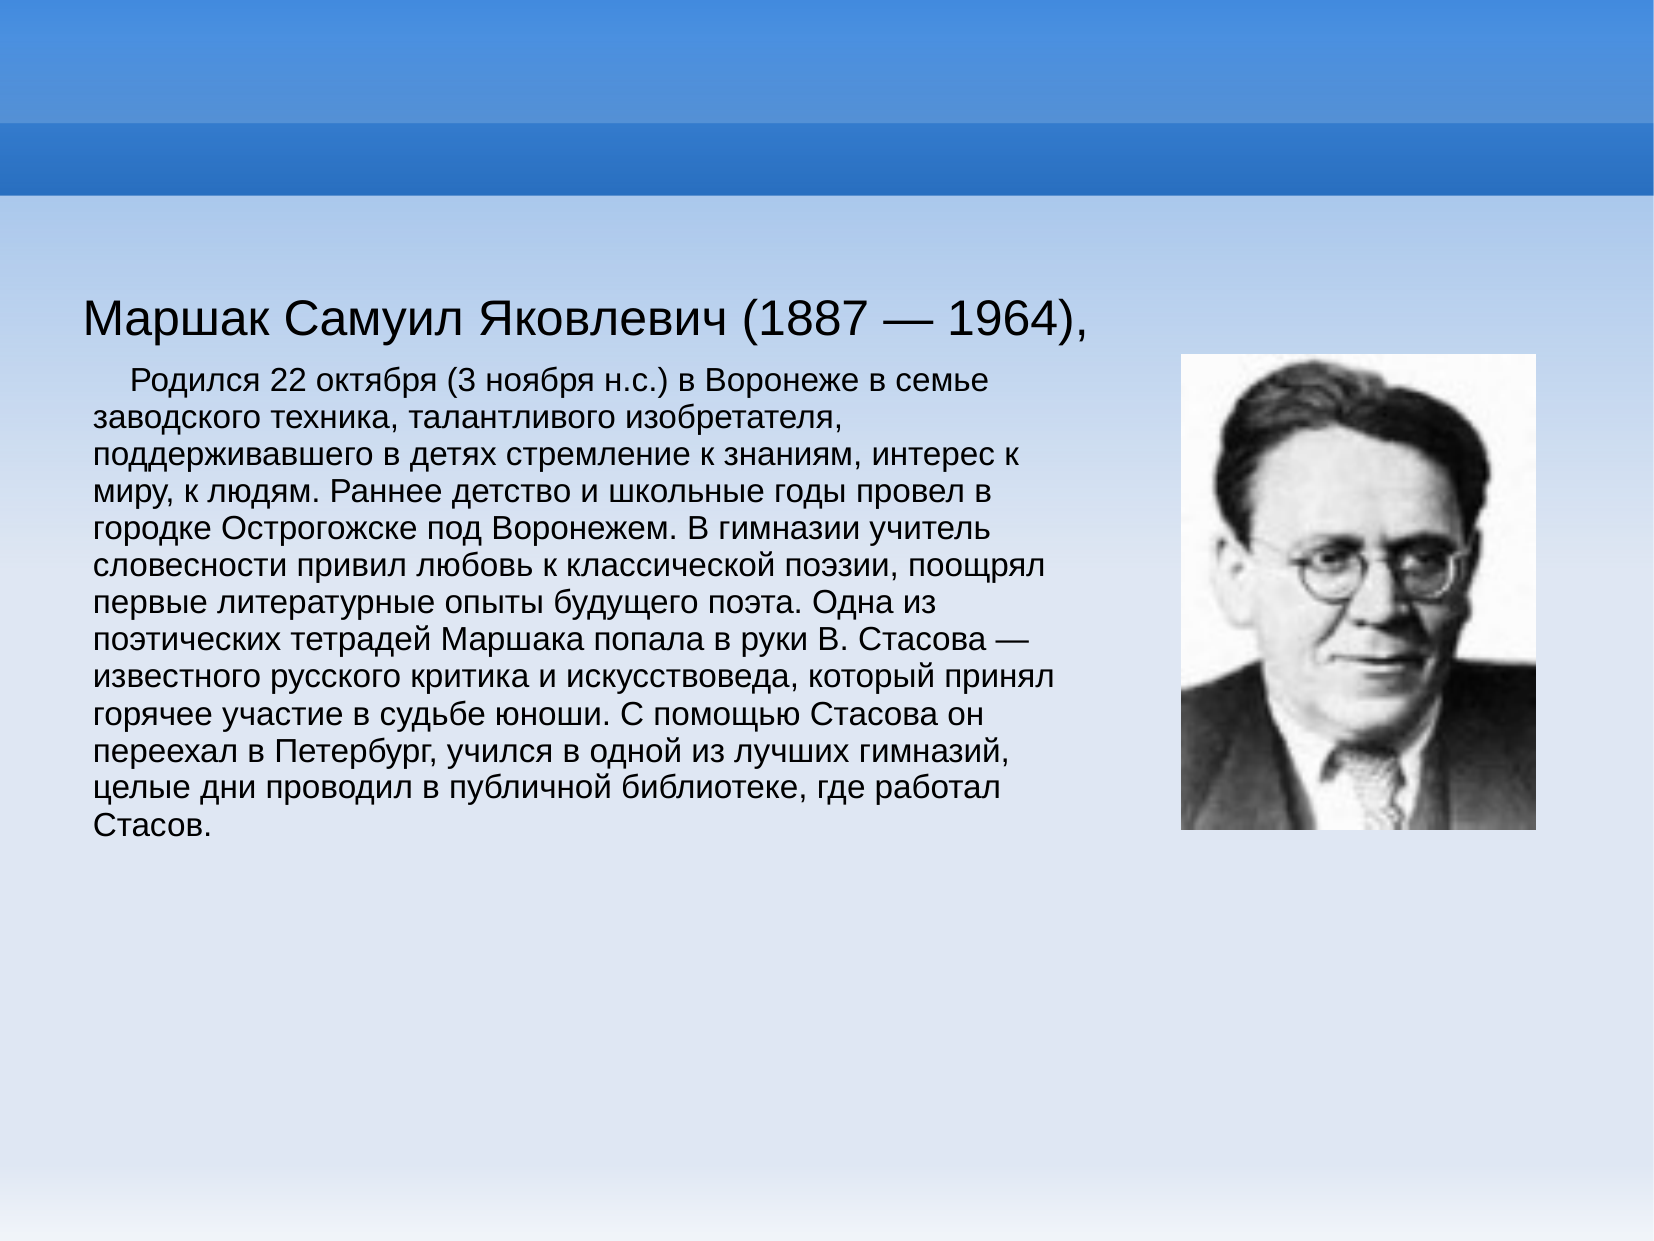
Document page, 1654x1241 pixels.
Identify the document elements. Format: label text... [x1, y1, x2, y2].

picture [0, 0, 1654, 1241]
text_box Родился 22 октября (3 ноября н.с.) в Воронеже в семье заводского техника, талантливого изобретателя, поддерживавшего в детях стремление к знаниям, интеpec к миру, к людям. Раннее детство и школьные годы провел в городке Острогожске под Воронежем. В гимназии учитель словесности привил любовь к классической поэзии, поощрял первые литературные опыты будущего поэта. Одна из поэтических тетрадей Маршака попала в руки В. Стасова — известного русского критика и искусствоведа, который принял горячее участие в судьбе юноши. С помощью Стасова он переехал в Петербург, учился в одной из лучших гимназий, целые дни проводил в публичной библиотеке, где работал Стасов. [78, 354, 1123, 945]
list Маршак Самуил Яковлевич (1887 — 1964), [82, 290, 1571, 1109]
